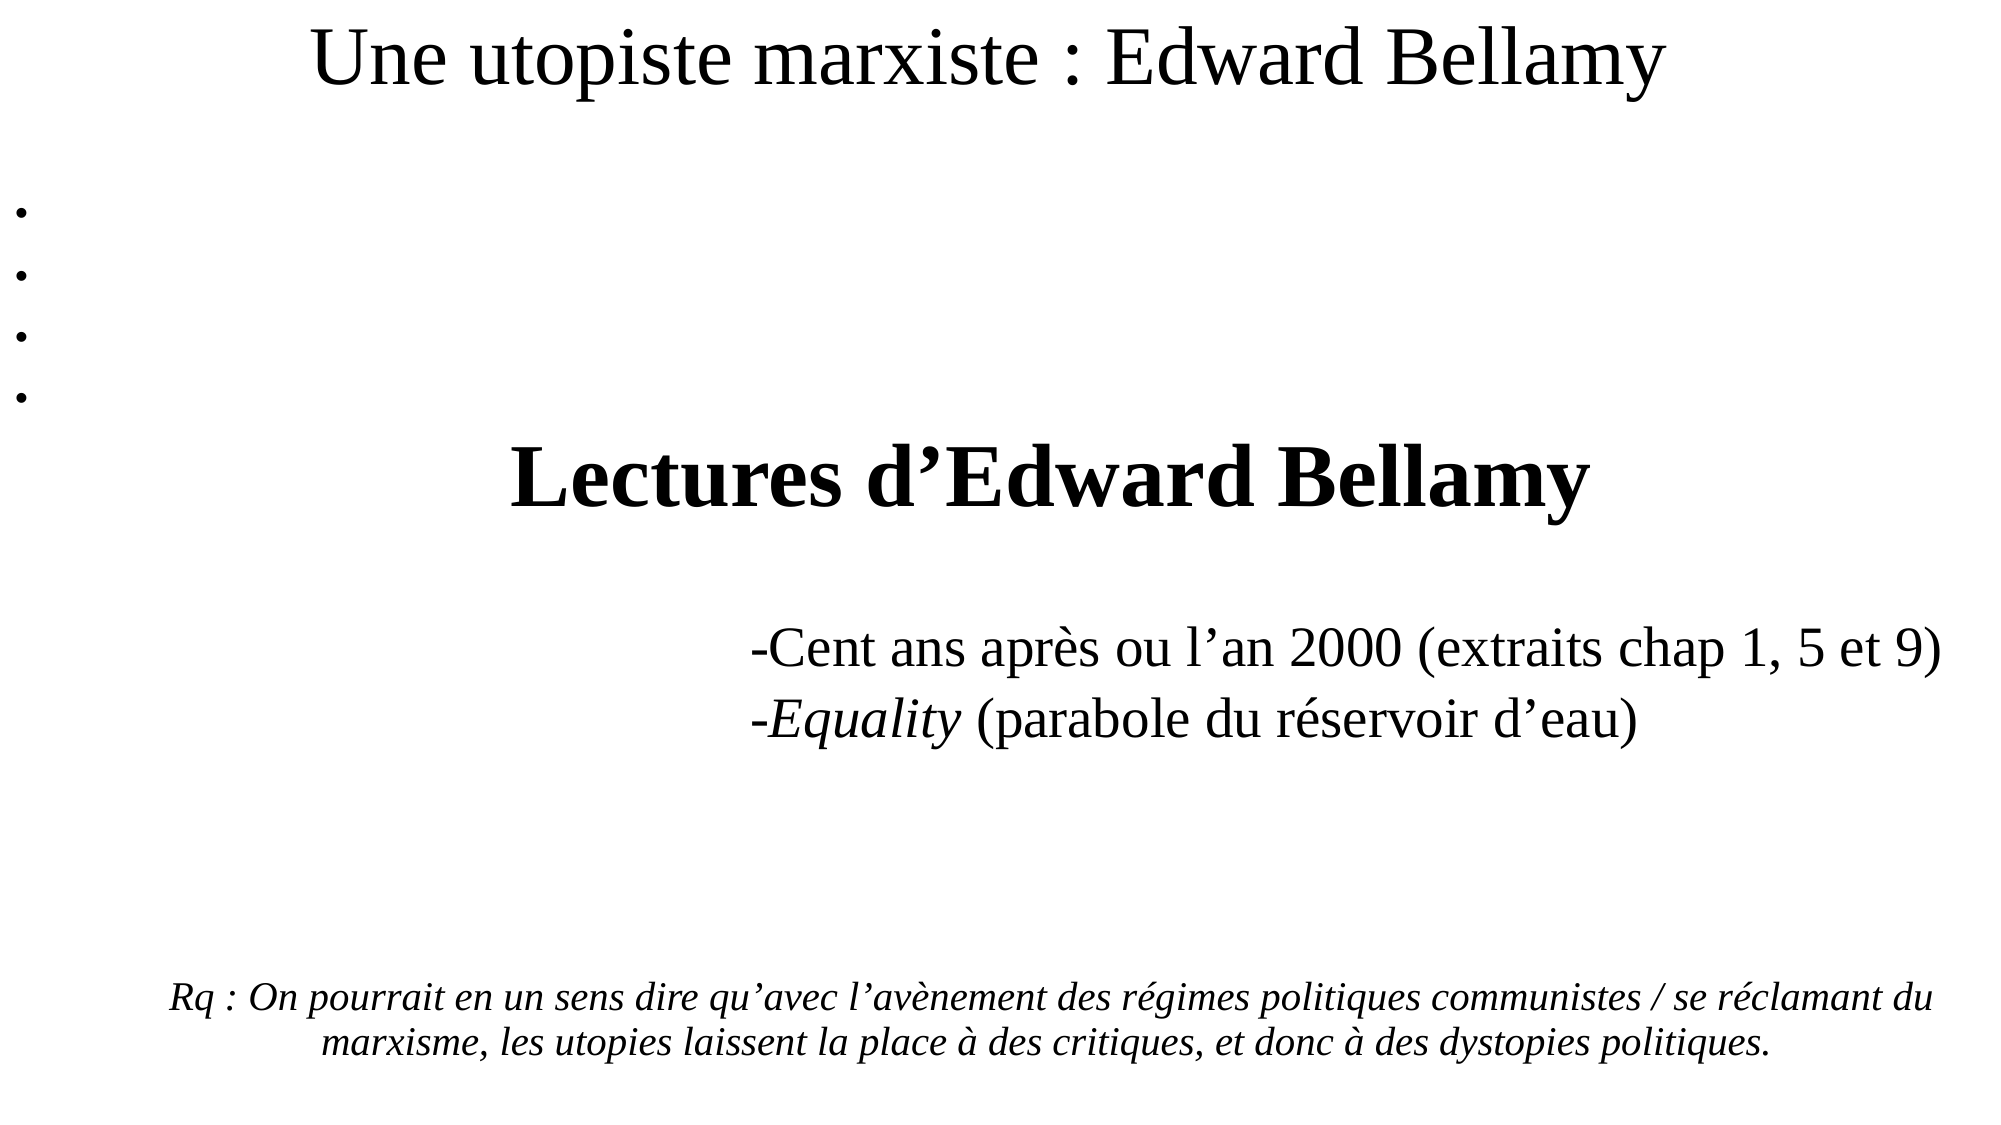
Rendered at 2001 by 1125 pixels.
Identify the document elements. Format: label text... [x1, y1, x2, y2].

title Une utopiste marxiste : Edward Bellamy [137, 3, 1863, 112]
list Lectures d’Edward Bellamy -Cent ans après ou l’an 2000 (extraits chap 1, 5 et 9) -Equality (parabole du réservoir d’eau) Rq : On pourrait en un sens dire qu’avec l’avènement des régimes politiques communistes / se réclamant du marxisme, les utopies laissent la place à des critiques, et donc à des dystopies politiques. [0, 183, 2000, 1125]
